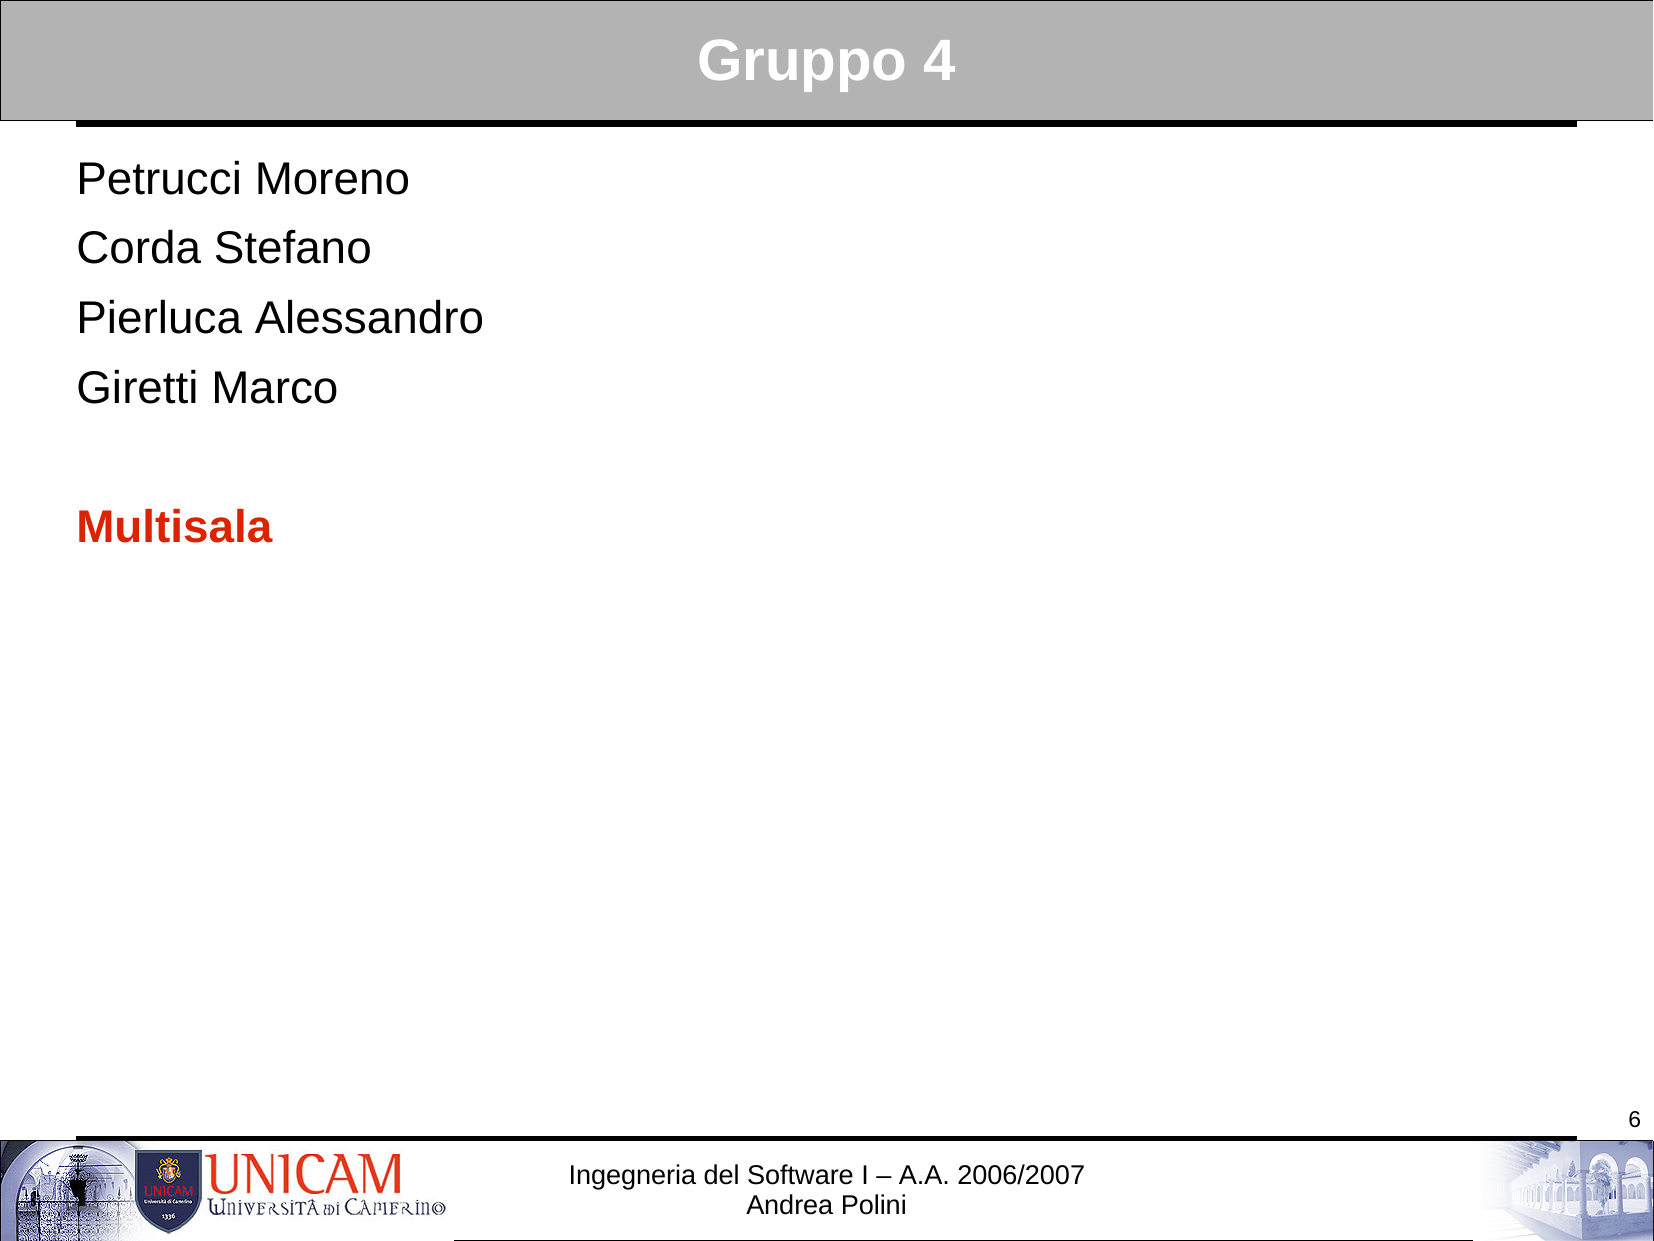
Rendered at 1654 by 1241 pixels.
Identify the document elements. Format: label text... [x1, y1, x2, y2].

picture [1473, 1141, 1654, 1241]
list Petrucci Moreno Corda Stefano Pierluca Alessandro Giretti Marco Multisala [76, 152, 1577, 672]
title Gruppo 4 [0, 0, 1653, 121]
picture [0, 1141, 454, 1241]
